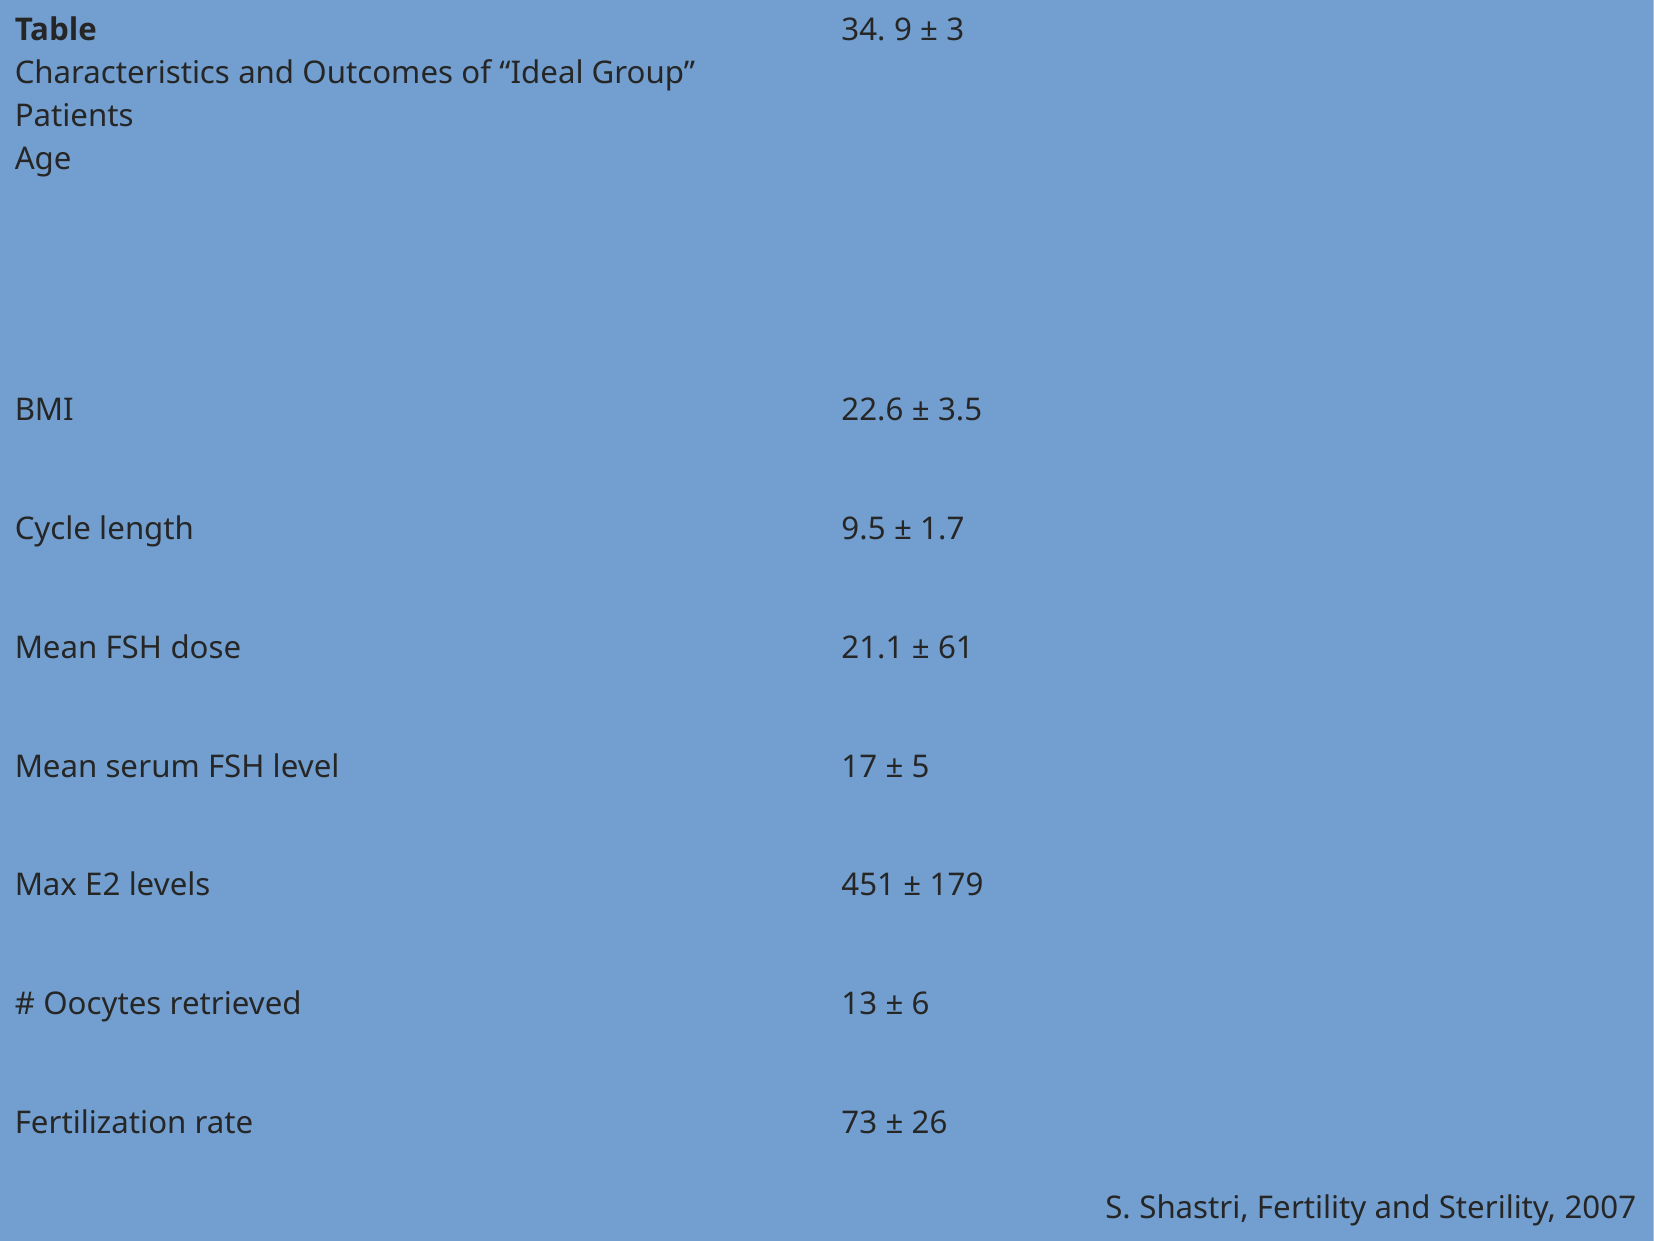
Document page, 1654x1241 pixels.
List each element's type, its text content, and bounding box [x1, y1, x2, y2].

table_cell 73 ± 26 S. Shastri, Fertility and Sterility, 2007 [827, 1092, 1654, 1241]
table_header 34. 9 ± 3 [827, 0, 1654, 380]
table_cell # Oocytes retrieved [0, 974, 827, 1092]
table_cell 9.5 ± 1.7 [827, 499, 1654, 617]
table_cell BMI [0, 380, 827, 499]
table_cell 17 ± 5 [827, 736, 1654, 855]
table_cell 22.6 ± 3.5 [827, 380, 1654, 499]
table_cell 13 ± 6 [827, 974, 1654, 1092]
table_cell 451 ± 179 [827, 855, 1654, 974]
table_cell Fertilization rate [0, 1092, 827, 1241]
table_cell Mean FSH dose [0, 617, 827, 736]
table_cell Cycle length [0, 499, 827, 617]
table_cell Max E2 levels [0, 855, 827, 974]
table_cell Mean serum FSH level [0, 736, 827, 855]
table_cell 21.1 ± 61 [827, 617, 1654, 736]
table_header Table Characteristics and Outcomes of “Ideal Group” Patients Age [0, 0, 827, 380]
